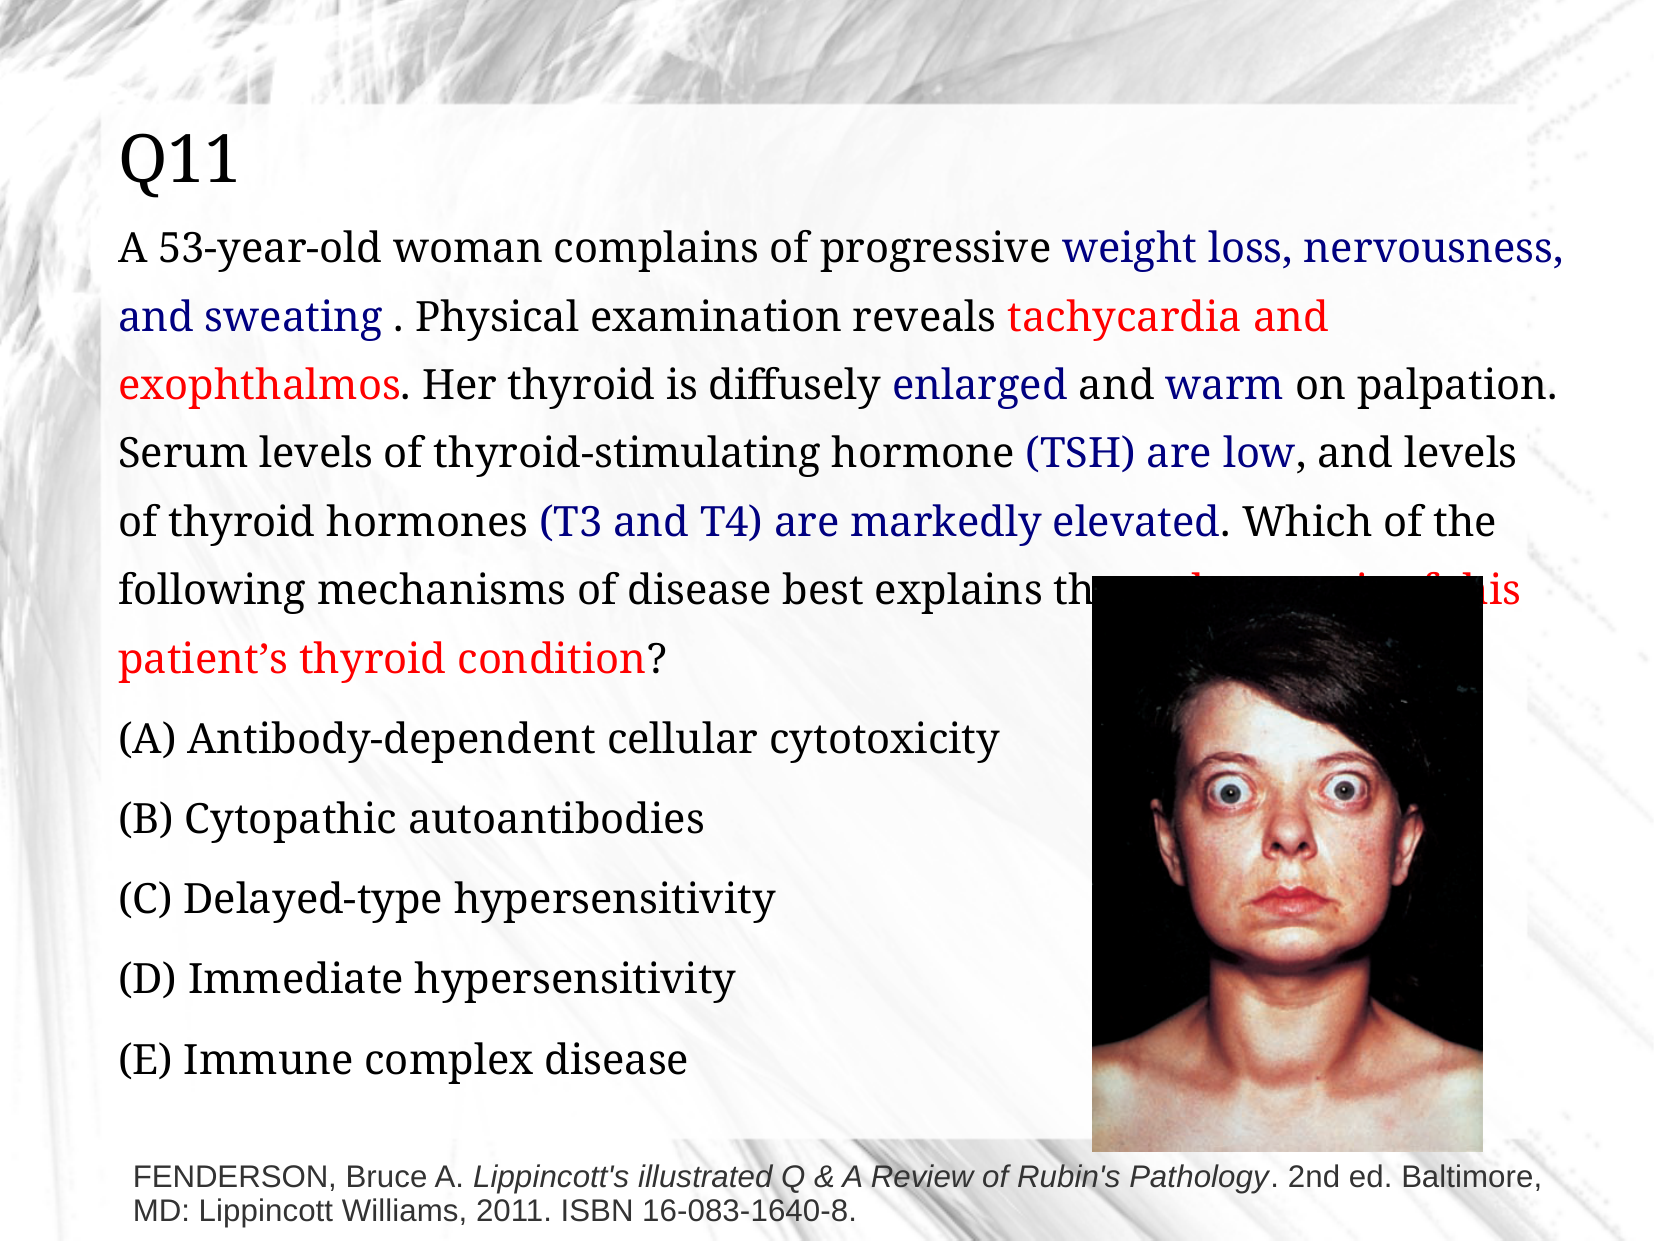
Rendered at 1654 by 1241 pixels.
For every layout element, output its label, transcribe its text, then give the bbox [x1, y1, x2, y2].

title Q11 [118, 107, 1506, 206]
picture [0, 0, 1654, 1241]
text_box FENDERSON, Bruce A. Lippincott's illustrated Q & A Review of Rubin's Pathology. 2nd ed. Baltimore, MD: Lippincott Williams, 2011. ISBN 16-083-1640-8. [118, 1151, 1565, 1236]
list A 53-year-old woman complains of progressive weight loss, nervousness, and sweating . Physical examination reveals tachycardia and exophthalmos. Her thyroid is diffusely enlarged and warm on palpation. Serum levels of thyroid-stimulating hormone (TSH) are low, and levels of thyroid hormones (T3 and T4) are markedly elevated. Which of the following mechanisms of disease best explains the pathogenesis of this patient’s thyroid condition? (A) Antibody-dependent cellular cytotoxicity (B) Cytopathic autoantibodies (C) Delayed-type hypersensitivity (D) Immediate hypersensitivity (E) Immune complex disease [118, 206, 1565, 1139]
